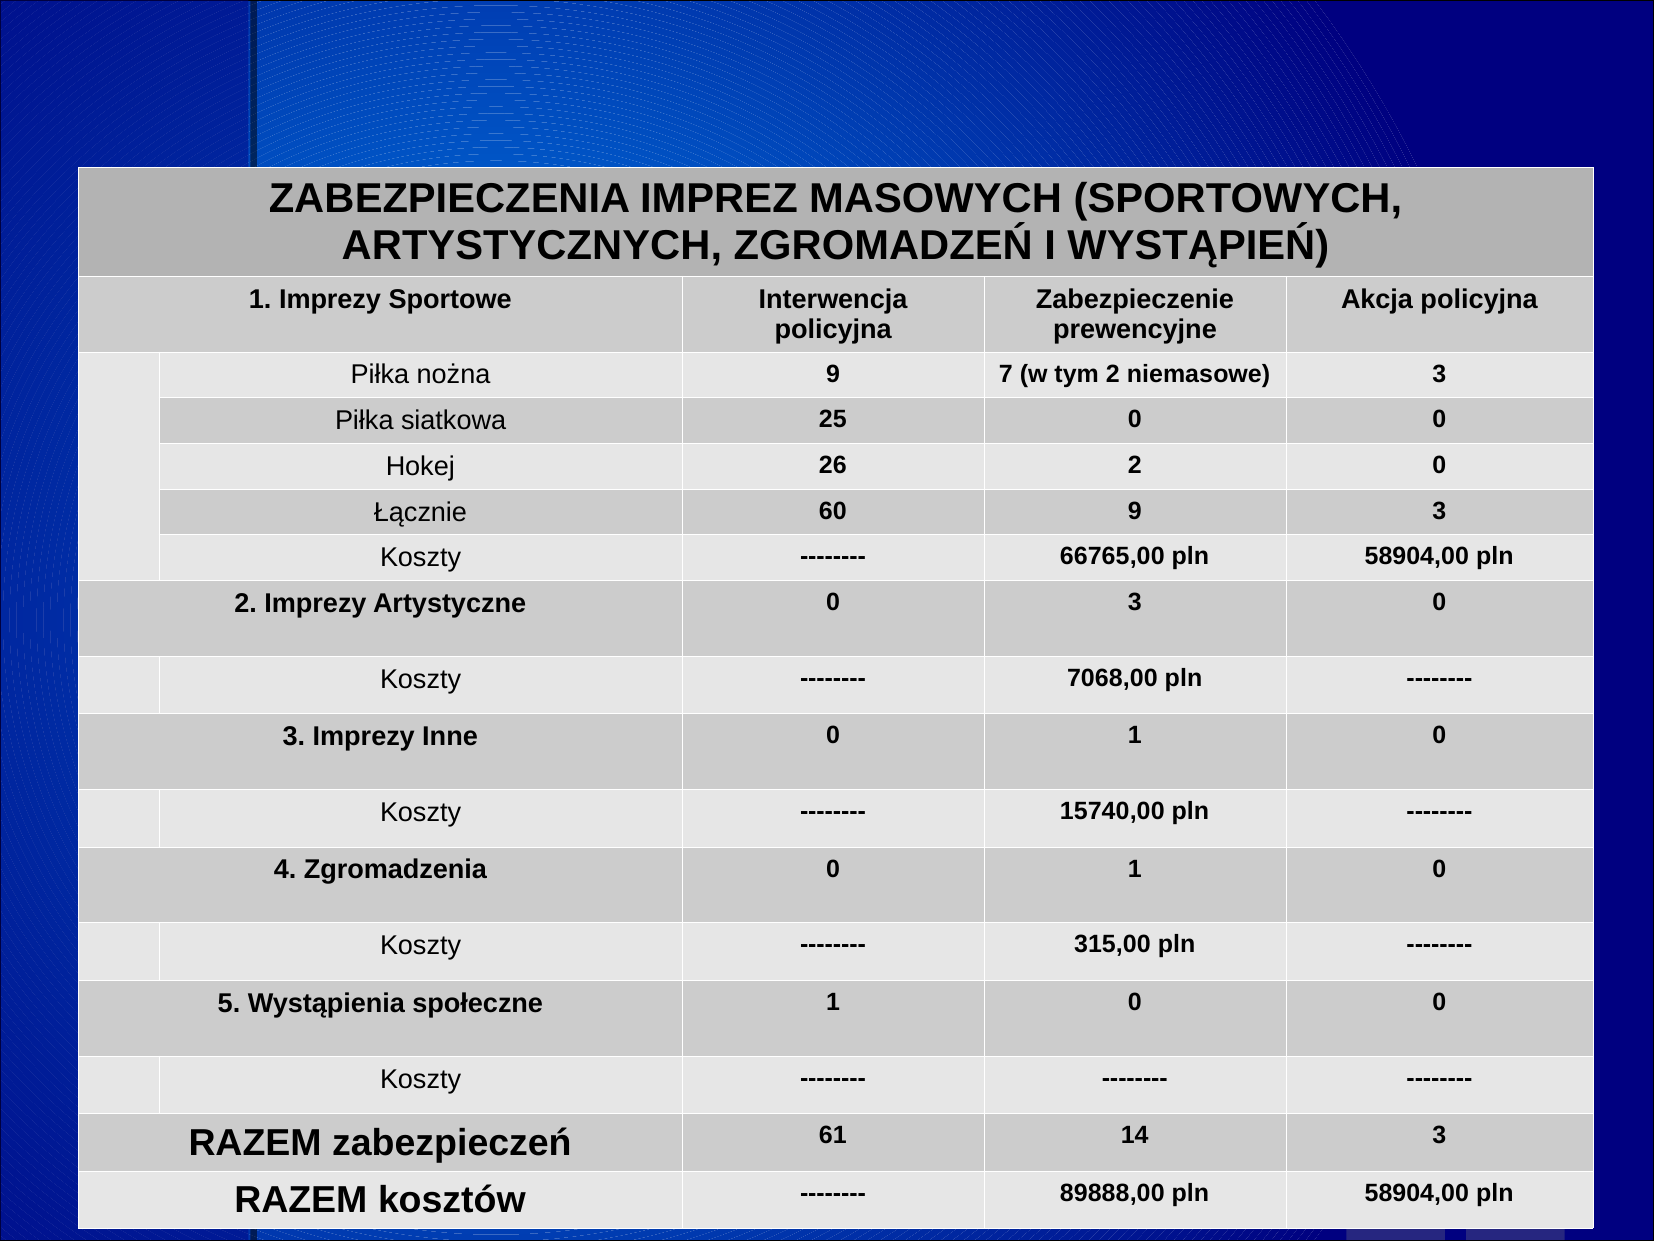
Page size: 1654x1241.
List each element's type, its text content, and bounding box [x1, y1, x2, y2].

table_cell 1 [683, 981, 984, 1056]
table_cell Interwencja policyjna [683, 277, 984, 352]
table_cell Piłka siatkowa [160, 398, 682, 443]
table_cell 15740,00 pln [985, 790, 1286, 847]
table_cell 3. Imprezy Inne [79, 714, 682, 789]
table_cell Koszty [160, 1057, 682, 1113]
table_cell 9 [683, 353, 984, 397]
table_cell 9 [985, 490, 1286, 534]
table_cell Akcja policyjna [1287, 277, 1593, 352]
table_cell [79, 353, 159, 580]
table_cell 58904,00 pln [1287, 1172, 1593, 1228]
table_cell 1. Imprezy Sportowe [79, 277, 682, 352]
table_cell 0 [985, 398, 1286, 443]
table_cell [79, 1057, 159, 1113]
table_cell 60 [683, 490, 984, 534]
table_cell -------- [985, 1057, 1286, 1113]
table_cell [79, 657, 159, 713]
table_cell -------- [683, 535, 984, 580]
table_cell -------- [683, 1057, 984, 1113]
table_cell 0 [1287, 981, 1593, 1056]
table_cell 7 (w tym 2 niemasowe) [985, 353, 1286, 397]
table_cell Hokej [160, 444, 682, 489]
table_cell Koszty [160, 535, 682, 580]
table_cell -------- [683, 923, 984, 980]
table_cell Koszty [160, 790, 682, 847]
table_cell -------- [1287, 657, 1593, 713]
table_cell RAZEM kosztów [79, 1172, 682, 1228]
table_cell 5. Wystąpienia społeczne [79, 981, 682, 1056]
table_cell -------- [1287, 923, 1593, 980]
table_cell 0 [1287, 848, 1593, 922]
table_cell Koszty [160, 657, 682, 713]
table_cell 3 [1287, 490, 1593, 534]
table_cell 0 [683, 848, 984, 922]
table_cell 2 [985, 444, 1286, 489]
table_cell -------- [683, 790, 984, 847]
table_cell 0 [683, 581, 984, 656]
table_cell [79, 923, 159, 980]
table_cell Zabezpieczenie prewencyjne [985, 277, 1286, 352]
table_cell 0 [1287, 714, 1593, 789]
table_header ZABEZPIECZENIA IMPREZ MASOWYCH (SPORTOWYCH, ARTYSTYCZNYCH, ZGROMADZEŃ I WYSTĄPIEŃ) [79, 168, 1593, 276]
table_cell 4. Zgromadzenia [79, 848, 682, 922]
table_cell [79, 790, 159, 847]
table_cell 58904,00 pln [1287, 535, 1593, 580]
table_cell 66765,00 pln [985, 535, 1286, 580]
table_cell 61 [683, 1114, 984, 1171]
table_cell 0 [683, 714, 984, 789]
table_cell 3 [1287, 1114, 1593, 1171]
table_cell 7068,00 pln [985, 657, 1286, 713]
table_cell 3 [985, 581, 1286, 656]
table_cell 0 [1287, 581, 1593, 656]
table_cell 1 [985, 714, 1286, 789]
table_cell 26 [683, 444, 984, 489]
table_cell -------- [1287, 790, 1593, 847]
table_cell 25 [683, 398, 984, 443]
table_cell -------- [1287, 1057, 1593, 1113]
table_cell 0 [1287, 444, 1593, 489]
table_cell 1 [985, 848, 1286, 922]
table_cell Łącznie [160, 490, 682, 534]
table_cell 3 [1287, 353, 1593, 397]
table_cell 14 [985, 1114, 1286, 1171]
table_cell RAZEM zabezpieczeń [79, 1114, 682, 1171]
table_cell Piłka nożna [160, 353, 682, 397]
table_cell 89888,00 pln [985, 1172, 1286, 1228]
table_cell -------- [683, 657, 984, 713]
table_cell 315,00 pln [985, 923, 1286, 980]
table_cell 2. Imprezy Artystyczne [79, 581, 682, 656]
table_cell -------- [683, 1172, 984, 1228]
table_cell Koszty [160, 923, 682, 980]
table_cell 0 [985, 981, 1286, 1056]
table_cell 0 [1287, 398, 1593, 443]
